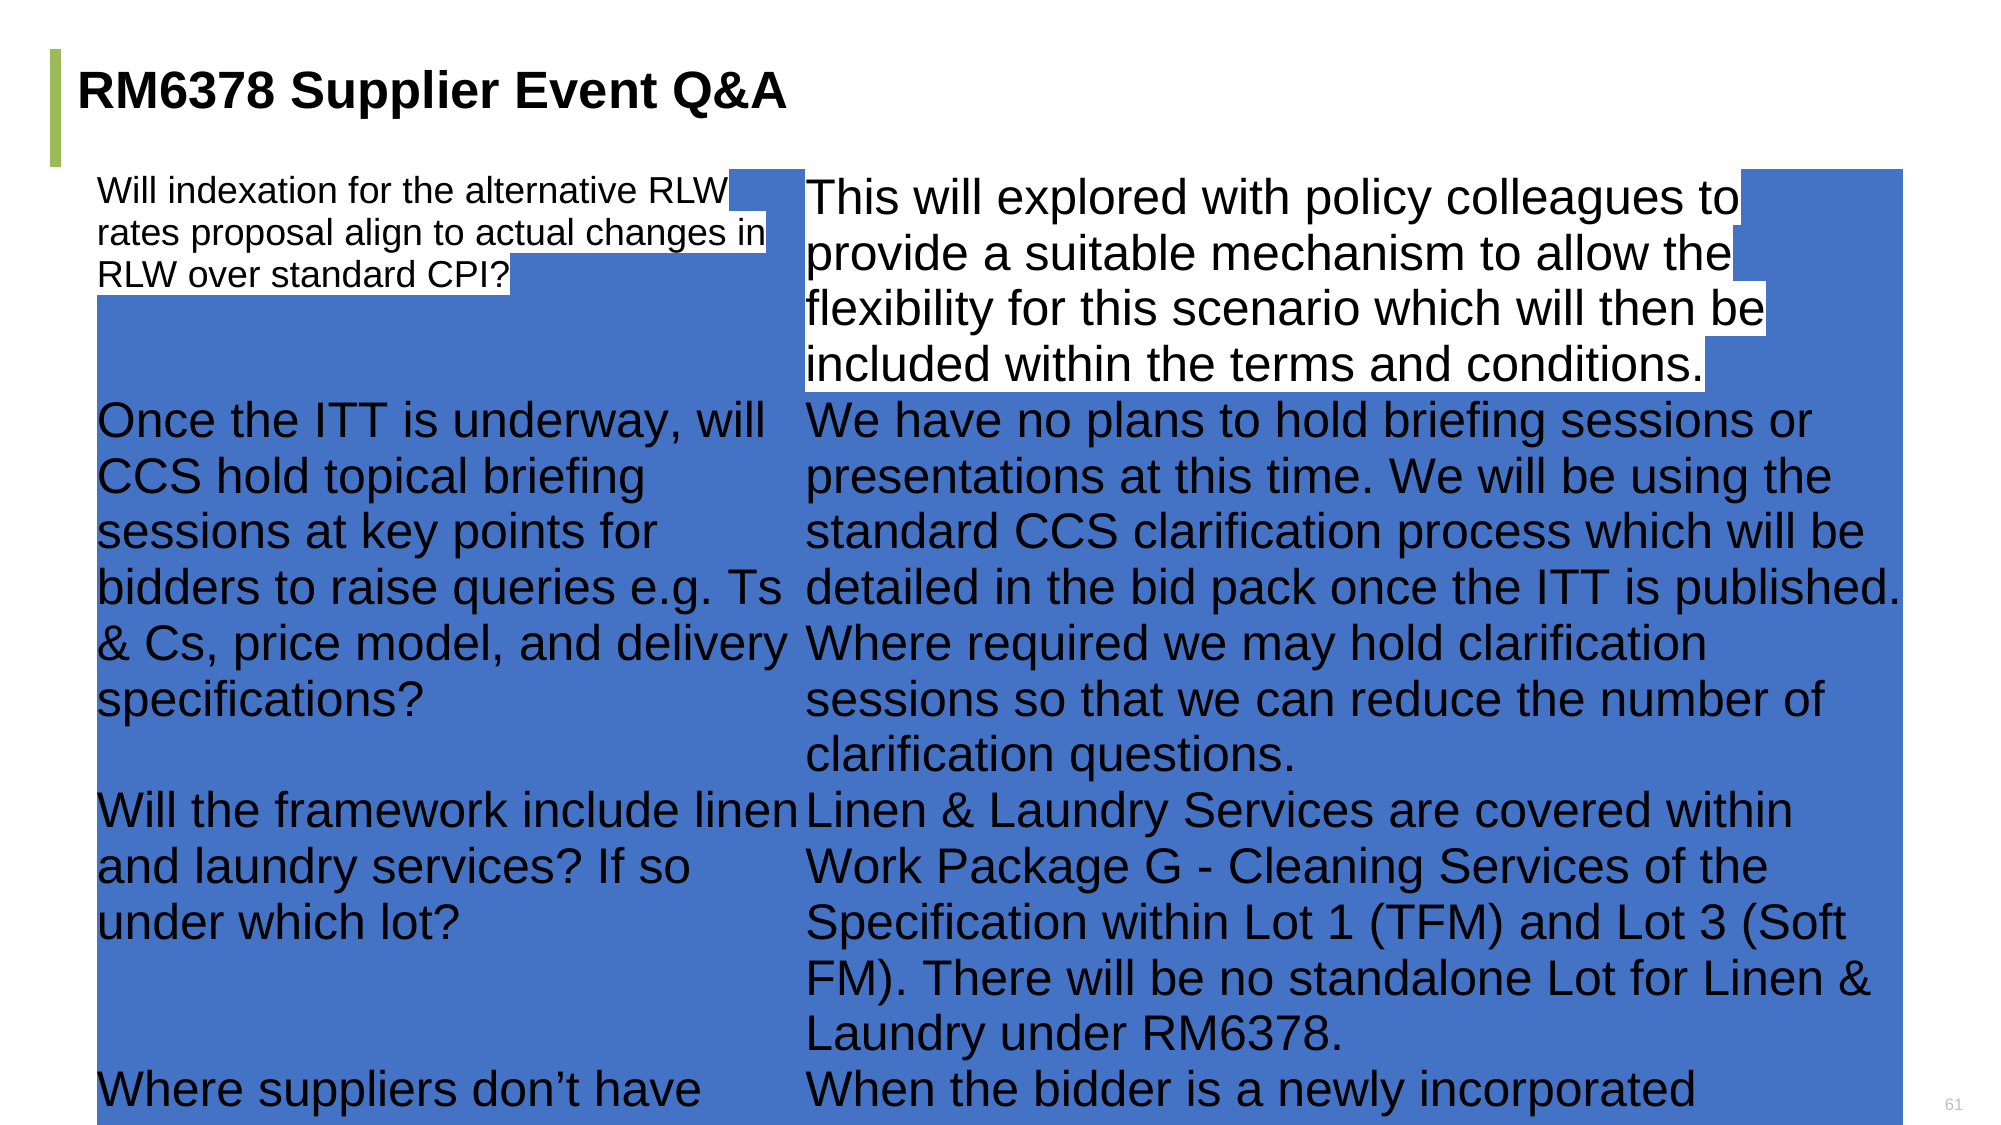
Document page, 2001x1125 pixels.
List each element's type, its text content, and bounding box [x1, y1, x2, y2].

table_header This will explored with policy colleagues to provide a suitable mechanism to allow the flexibility for this scenario which will then be included within the terms and conditions. [1705, 169, 1903, 392]
list RM6378 Supplier Event Q&A [77, 48, 1950, 128]
table_cell Linen & Laundry Services are covered within Work Package G - Cleaning Services of the Specification within Lot 1 (TFM) and Lot 3 (Soft FM). There will be no standalone Lot for Linen & Laundry under RM6378. [805, 782, 1903, 1061]
table_cell We have no plans to hold briefing sessions or presentations at this time. We will be using the standard CCS clarification process which will be detailed in the bid pack once the ITT is published. Where required we may hold clarification sessions so that we can reduce the number of clarification questions. [805, 392, 1903, 782]
table_header Will indexation for the alternative RLW rates proposal align to actual changes in RLW over standard CPI? [97, 169, 805, 392]
table_cell Once the ITT is underway, will CCS hold topical briefing sessions at key points for bidders to raise queries e.g. Ts & Cs, price model, and delivery specifications? [97, 392, 805, 782]
table_cell When the bidder is a newly incorporated company and do not yet have three years of published accounts, CCS request that they provide them with an interim statement of profit and loss and balance sheet for the period of trading. These documents can be provided as an excerpt from the accounting software or in an Excel format. The FVRA would to be completed with the information provided. [805, 1061, 1903, 1125]
table_cell Where suppliers don’t have three years of published accounts for the FVRA, will they have to wait until year three before applying to join the framework? [97, 1061, 805, 1125]
table_cell Will the framework include linen and laundry services? If so under which lot? [97, 782, 805, 1061]
